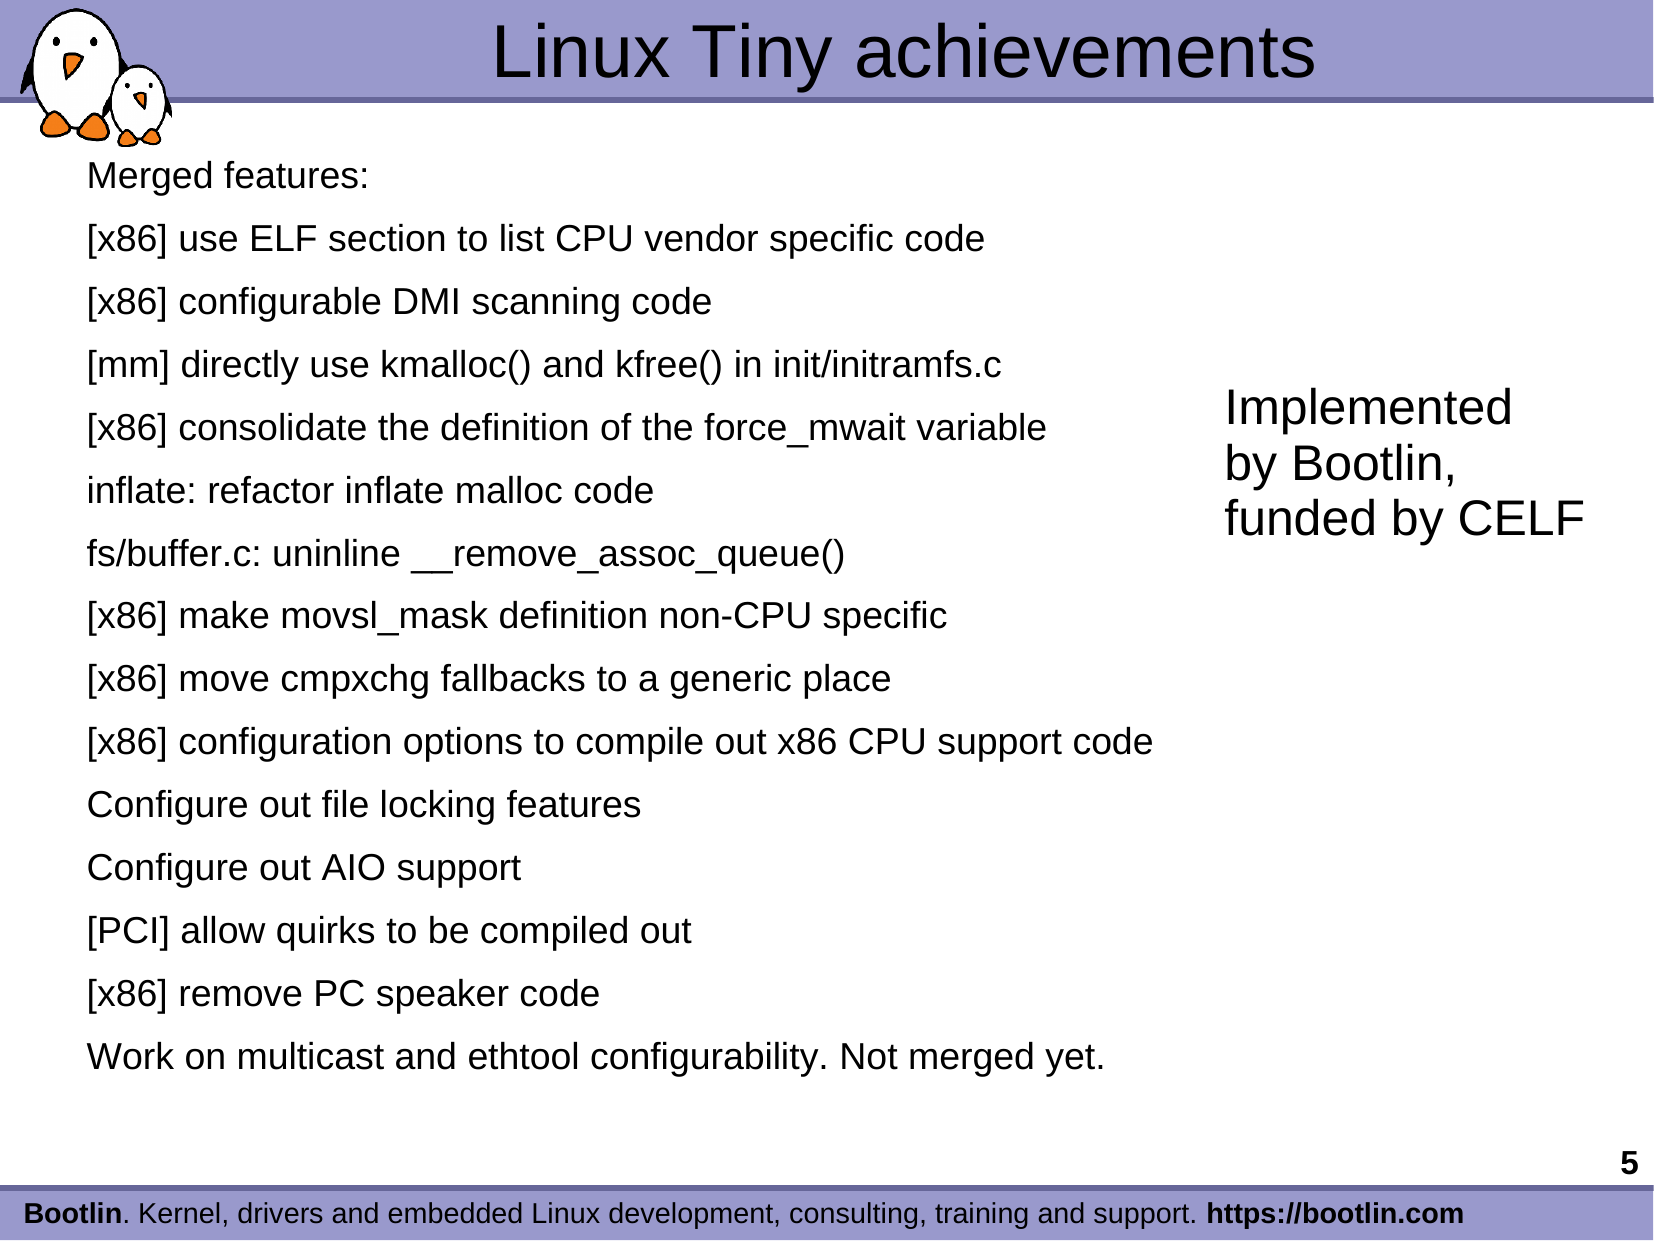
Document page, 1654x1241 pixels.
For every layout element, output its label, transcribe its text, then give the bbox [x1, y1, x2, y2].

text_box Implemented by Bootlin, funded by CELF [1224, 379, 1631, 566]
list Merged features: [x86] use ELF section to list CPU vendor specific code [x86] configurable DMI scanning code [mm] directly use kmalloc() and kfree() in init/initramfs.c [x86] consolidate the definition of the force_mwait variable inflate: refactor inflate malloc code fs/buffer.c: uninline __remove_assoc_queue() [x86] make movsl_mask definition non-CPU specific [x86] move cmpxchg fallbacks to a generic place [x86] configuration options to compile out x86 CPU support code Configure out file locking features Configure out AIO support [PCI] allow quirks to be compiled out [x86] remove PC speaker code Work on multicast and ethtool configurability. Not merged yet. [68, 160, 1592, 1141]
title Linux Tiny achievements [178, 5, 1631, 97]
picture [20, 8, 172, 147]
